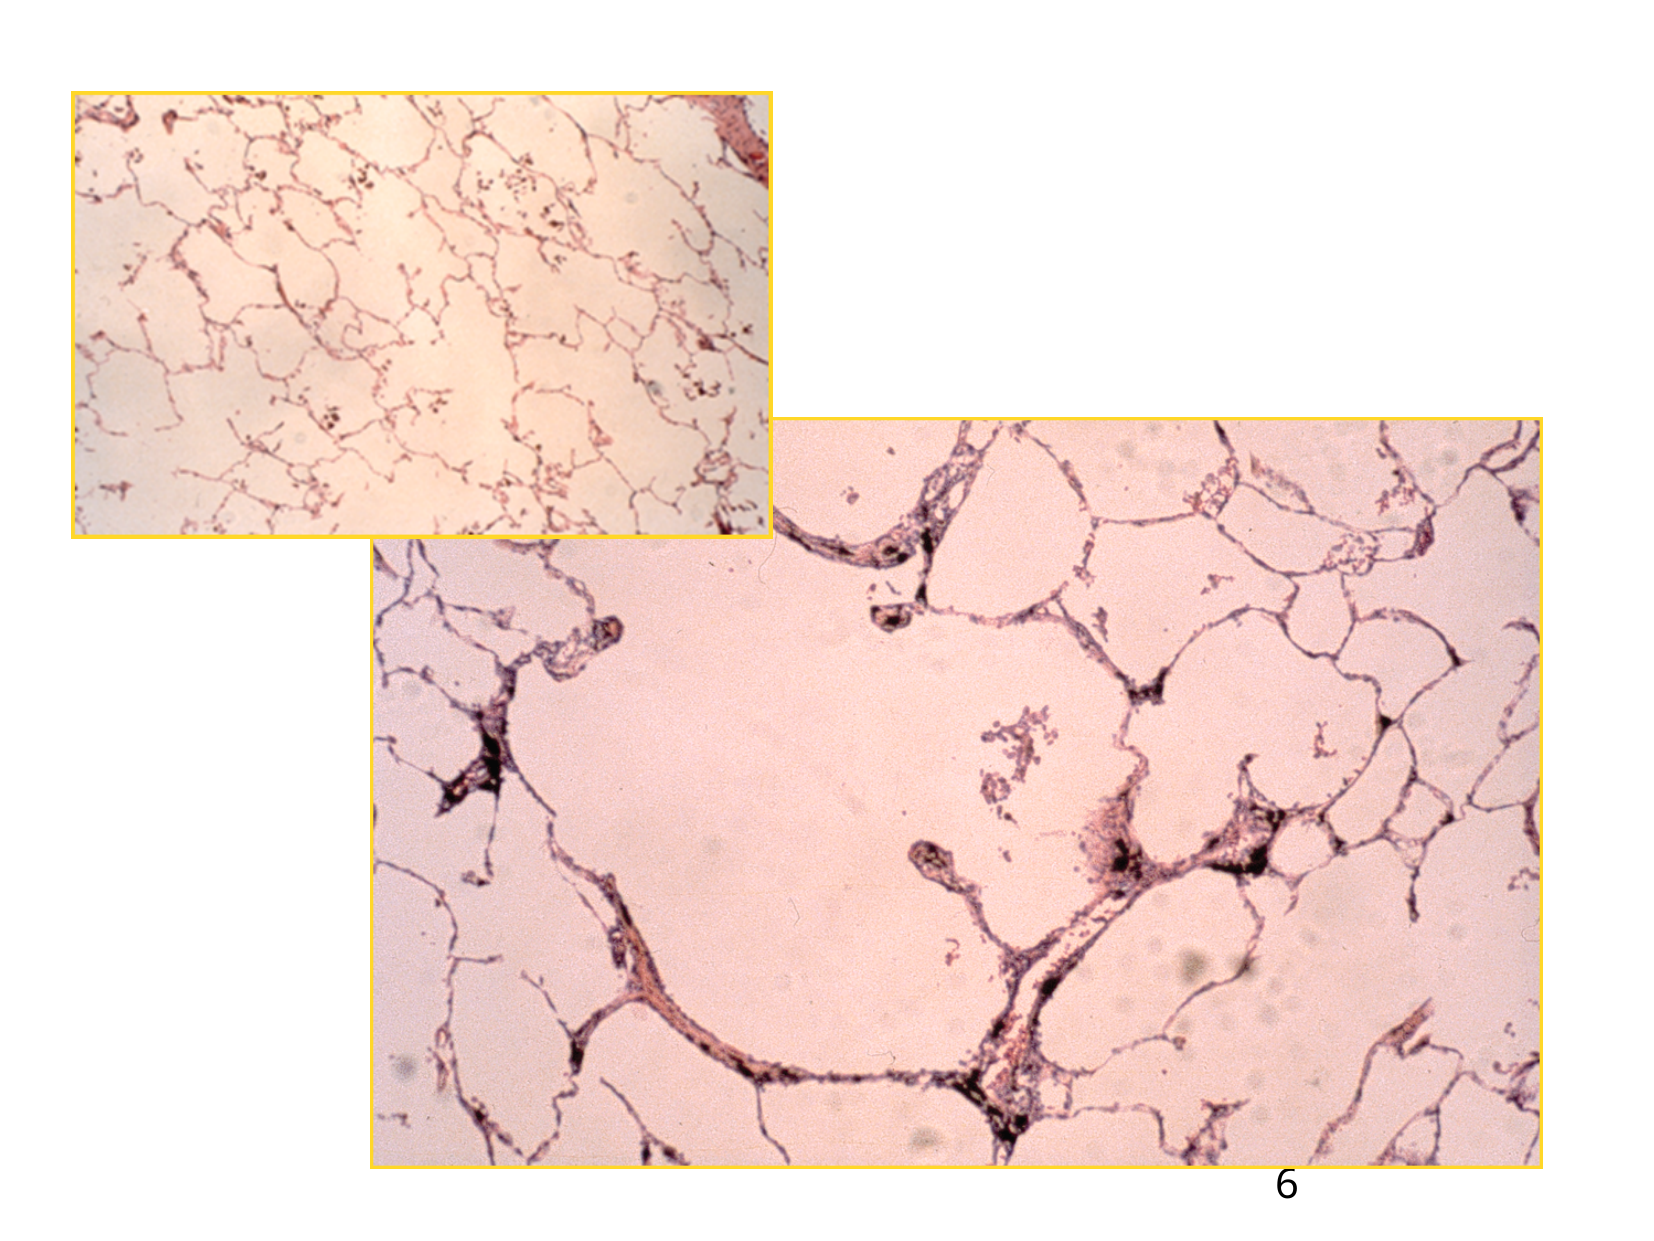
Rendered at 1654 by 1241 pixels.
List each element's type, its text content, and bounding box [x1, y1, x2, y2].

title Emfyzém [82, 28, 1571, 255]
picture [71, 91, 1543, 1169]
text_box [1185, 1149, 1571, 1216]
